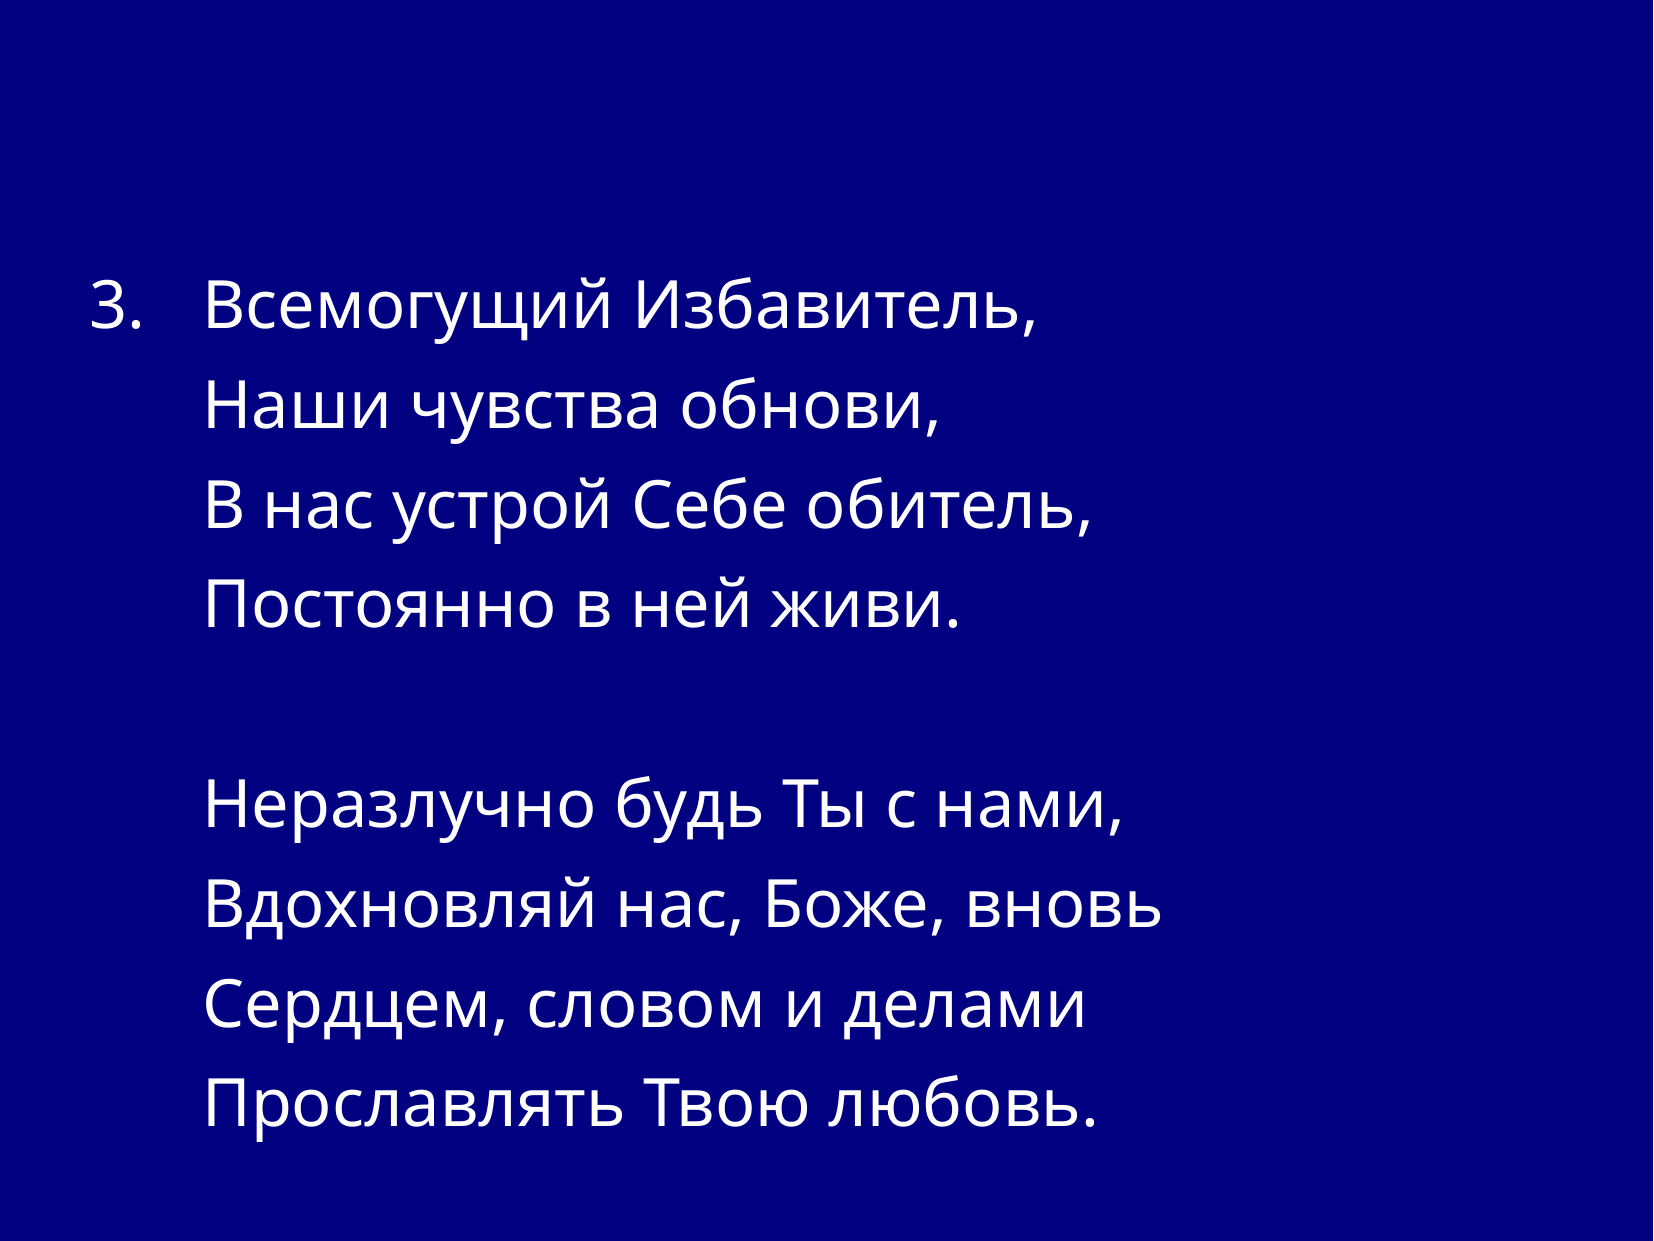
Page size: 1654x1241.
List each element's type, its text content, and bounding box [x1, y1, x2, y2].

text_box 3. Всемогущий Избавитель, Наши чувства обнови, В нас устрой Себе обитель, Постоянно в ней живи. Неразлучно будь Ты с нами, Вдохновляй нас, Боже, вновь Сердцем, словом и делами Прославлять Твою любовь. [75, 150, 1576, 1163]
